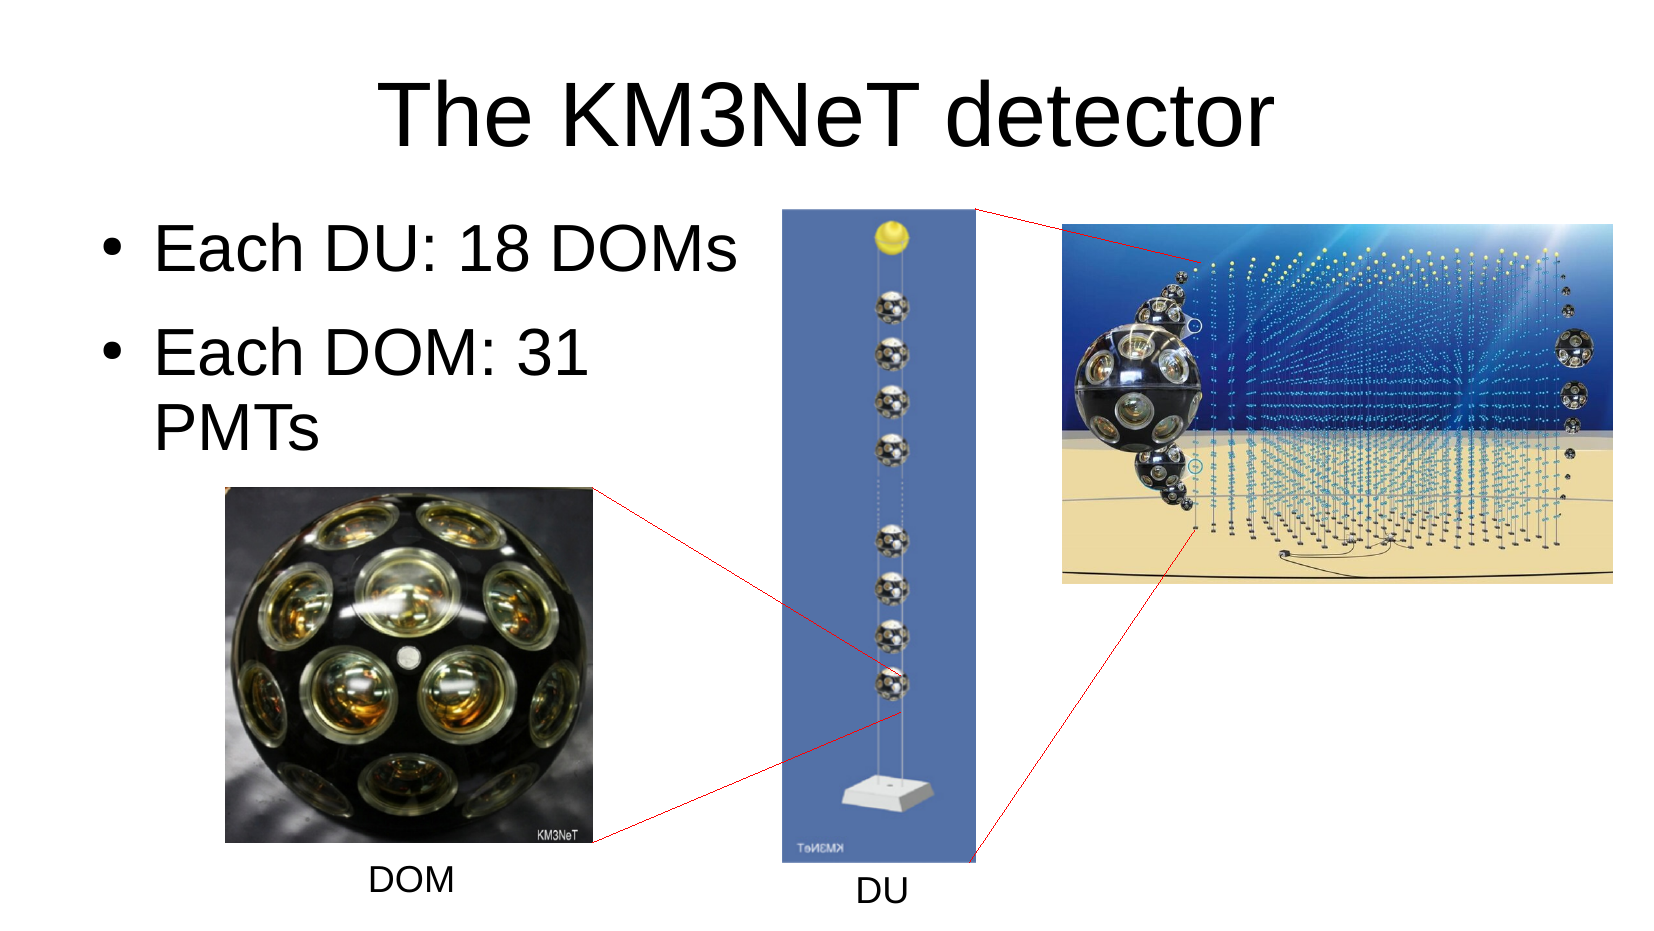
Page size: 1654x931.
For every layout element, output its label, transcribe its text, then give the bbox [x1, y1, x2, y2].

picture [1062, 224, 1613, 585]
picture [225, 487, 593, 843]
text_box DU [840, 862, 954, 920]
picture [782, 208, 976, 863]
list Each DU: 18 DOMs Each DOM: 31 PMTs [82, 210, 751, 751]
title The KM3NeT detector [82, 37, 1571, 193]
text_box DOM [353, 850, 579, 908]
